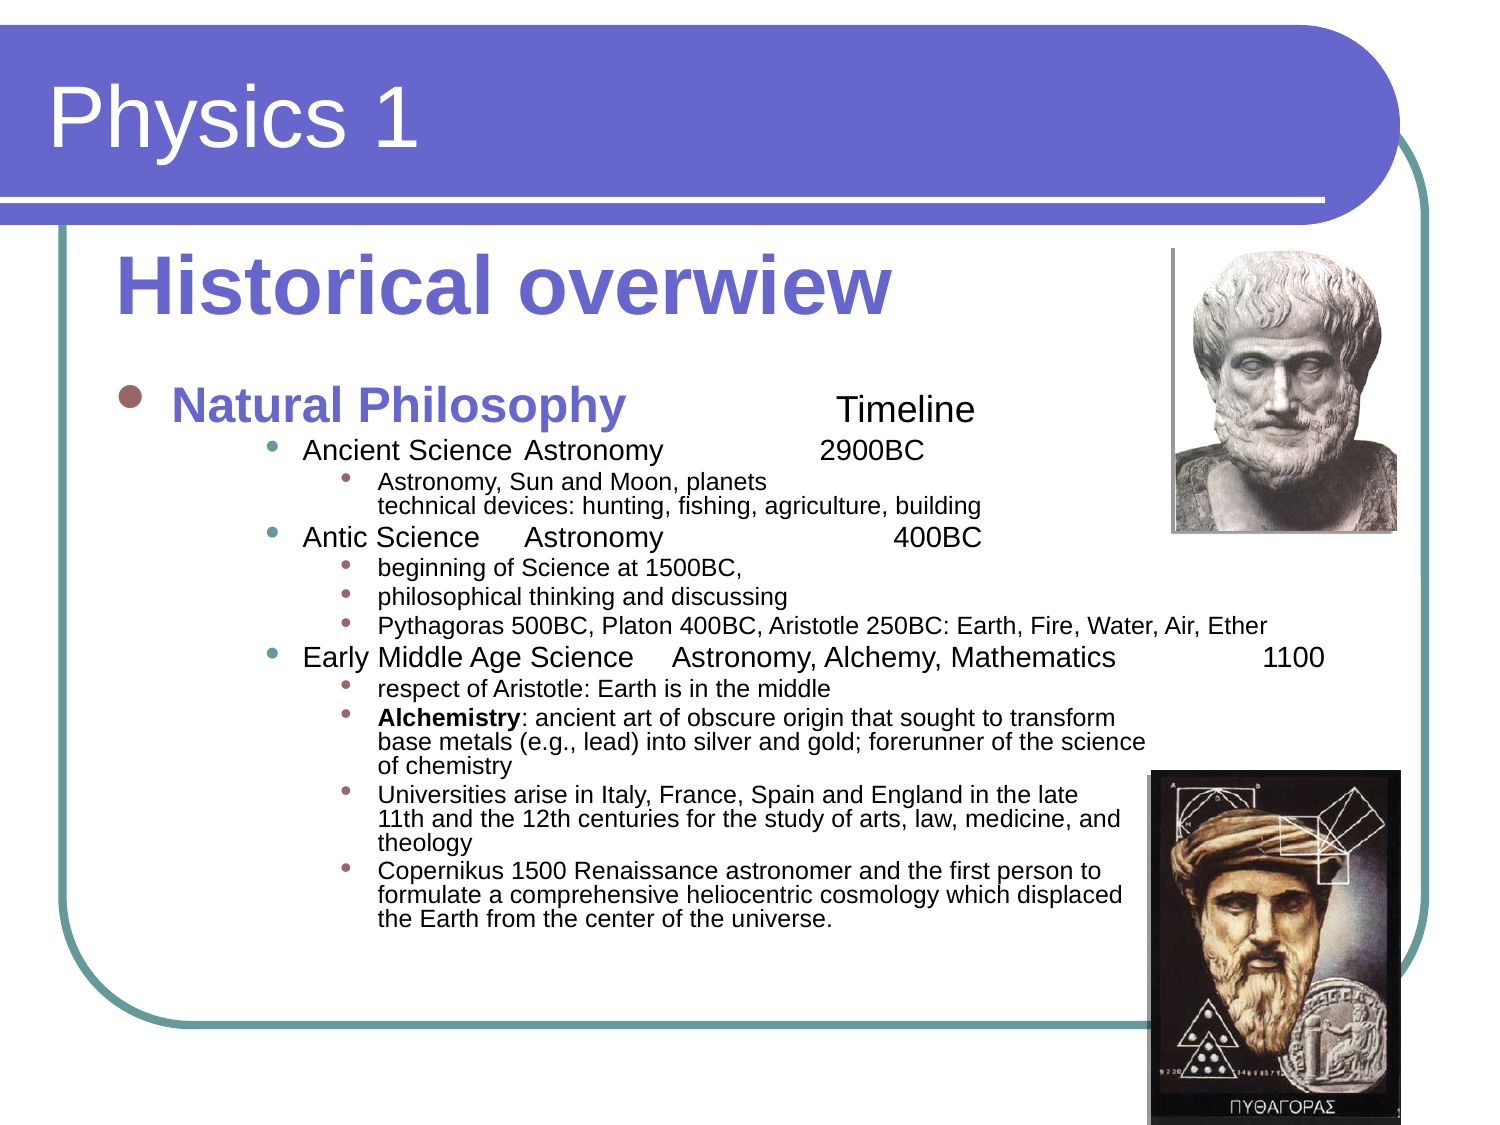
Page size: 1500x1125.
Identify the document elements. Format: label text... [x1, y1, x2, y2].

picture [1151, 770, 1401, 1125]
title Physics 1 [32, 37, 1347, 188]
list Historical overwiew Natural Philosophy Timeline Ancient Science Astronomy 2900BC Astronomy, Sun and Moon, planets technical devices: hunting, fishing, agriculture, building Antic Science Astronomy 400BC beginning of Science at 1500BC, philosophical thinking and discussing Pythagoras 500BC, Platon 400BC, Aristotle 250BC: Earth, Fire, Water, Air, Ether Early Middle Age Science Astronomy, Alchemy, Mathematics 1100 respect of Aristotle: Earth is in the middle Alchemistry: ancient art of obscure origin that sought to transform base metals (e.g., lead) into silver and gold; forerunner of the science of chemistry Universities arise in Italy, France, Spain and England in the late 11th and the 12th centuries for the study of arts, law, medicine, and theology Copernikus 1500 Renaissance astronomer and the first person to formulate a comprehensive heliocentric cosmology which displaced the Earth from the center of the universe. [100, 243, 1401, 969]
picture [1175, 243, 1397, 531]
